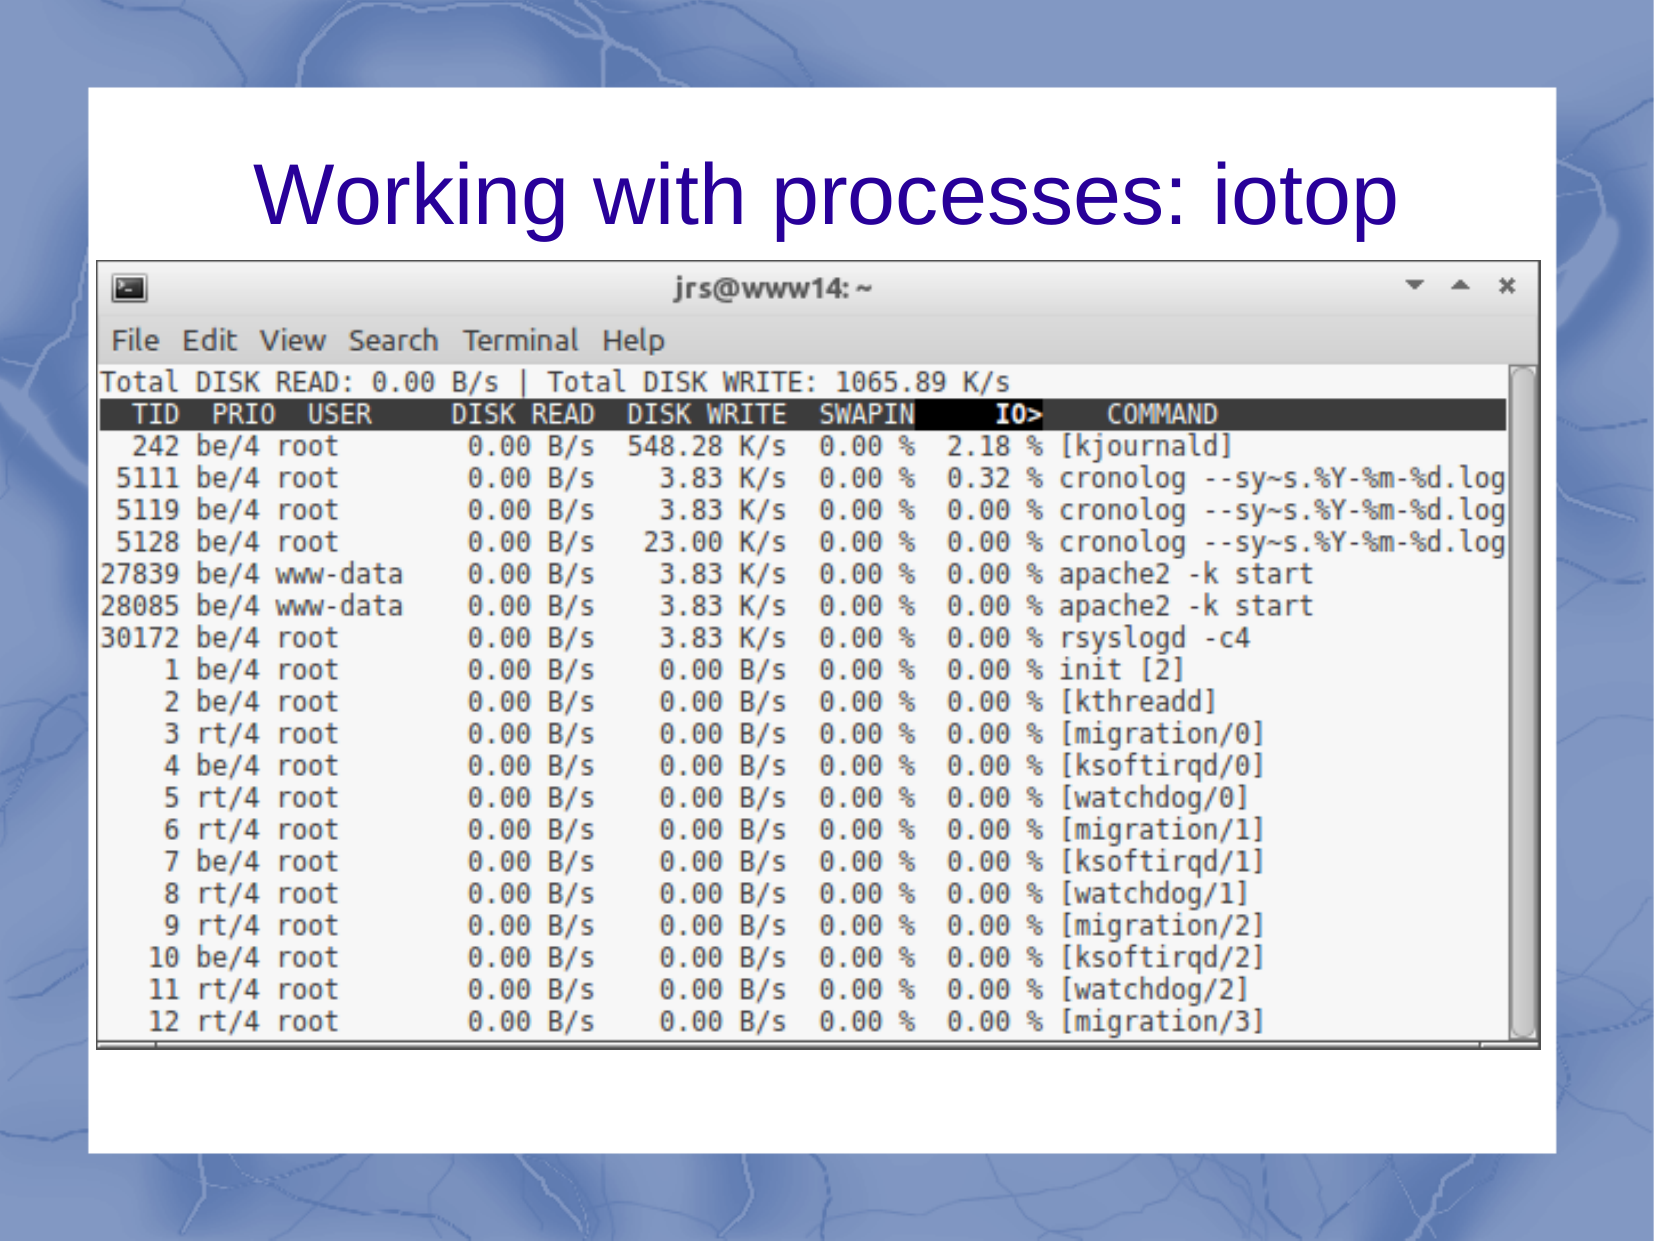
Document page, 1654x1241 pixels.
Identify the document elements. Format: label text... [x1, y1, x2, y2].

title Working with processes: iotop [118, 90, 1536, 260]
picture [0, 0, 1654, 1241]
